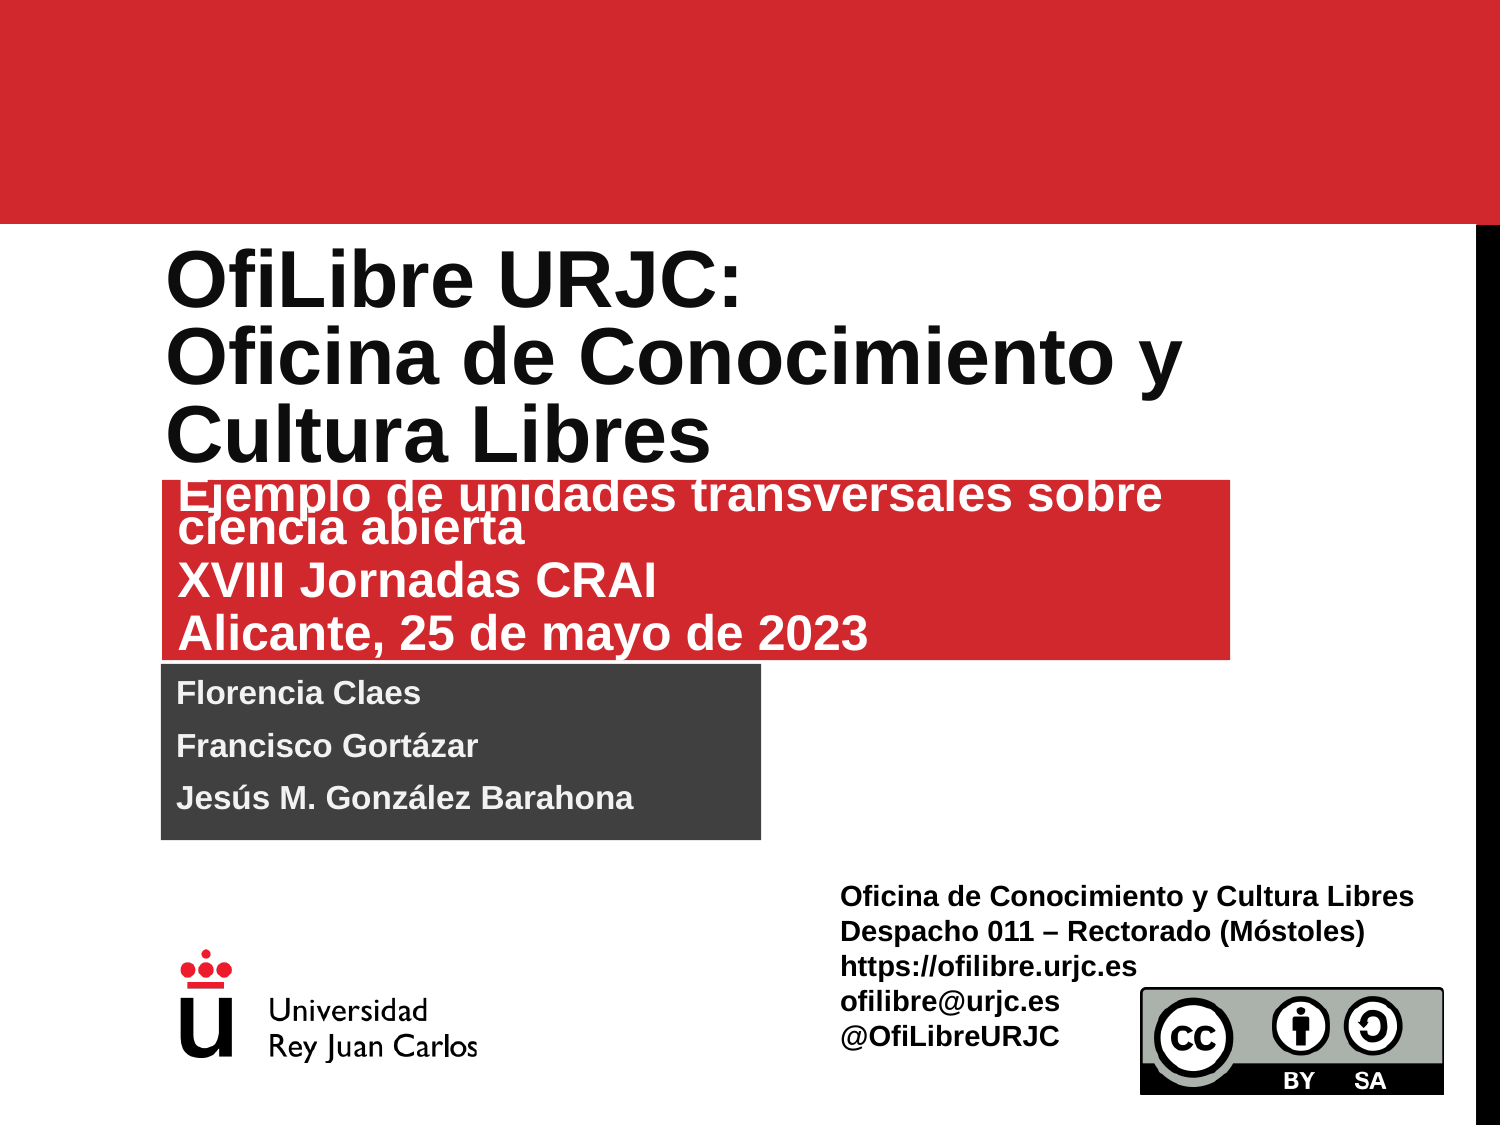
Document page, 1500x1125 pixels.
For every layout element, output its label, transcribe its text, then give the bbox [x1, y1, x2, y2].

picture [180, 949, 477, 1063]
text_box [0, 0, 1500, 224]
text_box Florencia Claes Francisco Gortázar Jesús M. González Barahona [160, 663, 762, 841]
picture [1140, 987, 1444, 1096]
text_box OfiLibre URJC: Oficina de Conocimiento y Cultura Libres [150, 216, 1383, 487]
text_box Oficina de Conocimiento y Cultura Libres Despacho 011 – Rectorado (Móstoles) https://ofilibre.urjc.es ofilibre@urjc.es @OfiLibreURJC [825, 870, 1446, 1065]
text_box Ejemplo de unidades transversales sobre ciencia abierta XVIII Jornadas CRAI Alicante, 25 de mayo de 2023 [162, 479, 1231, 661]
